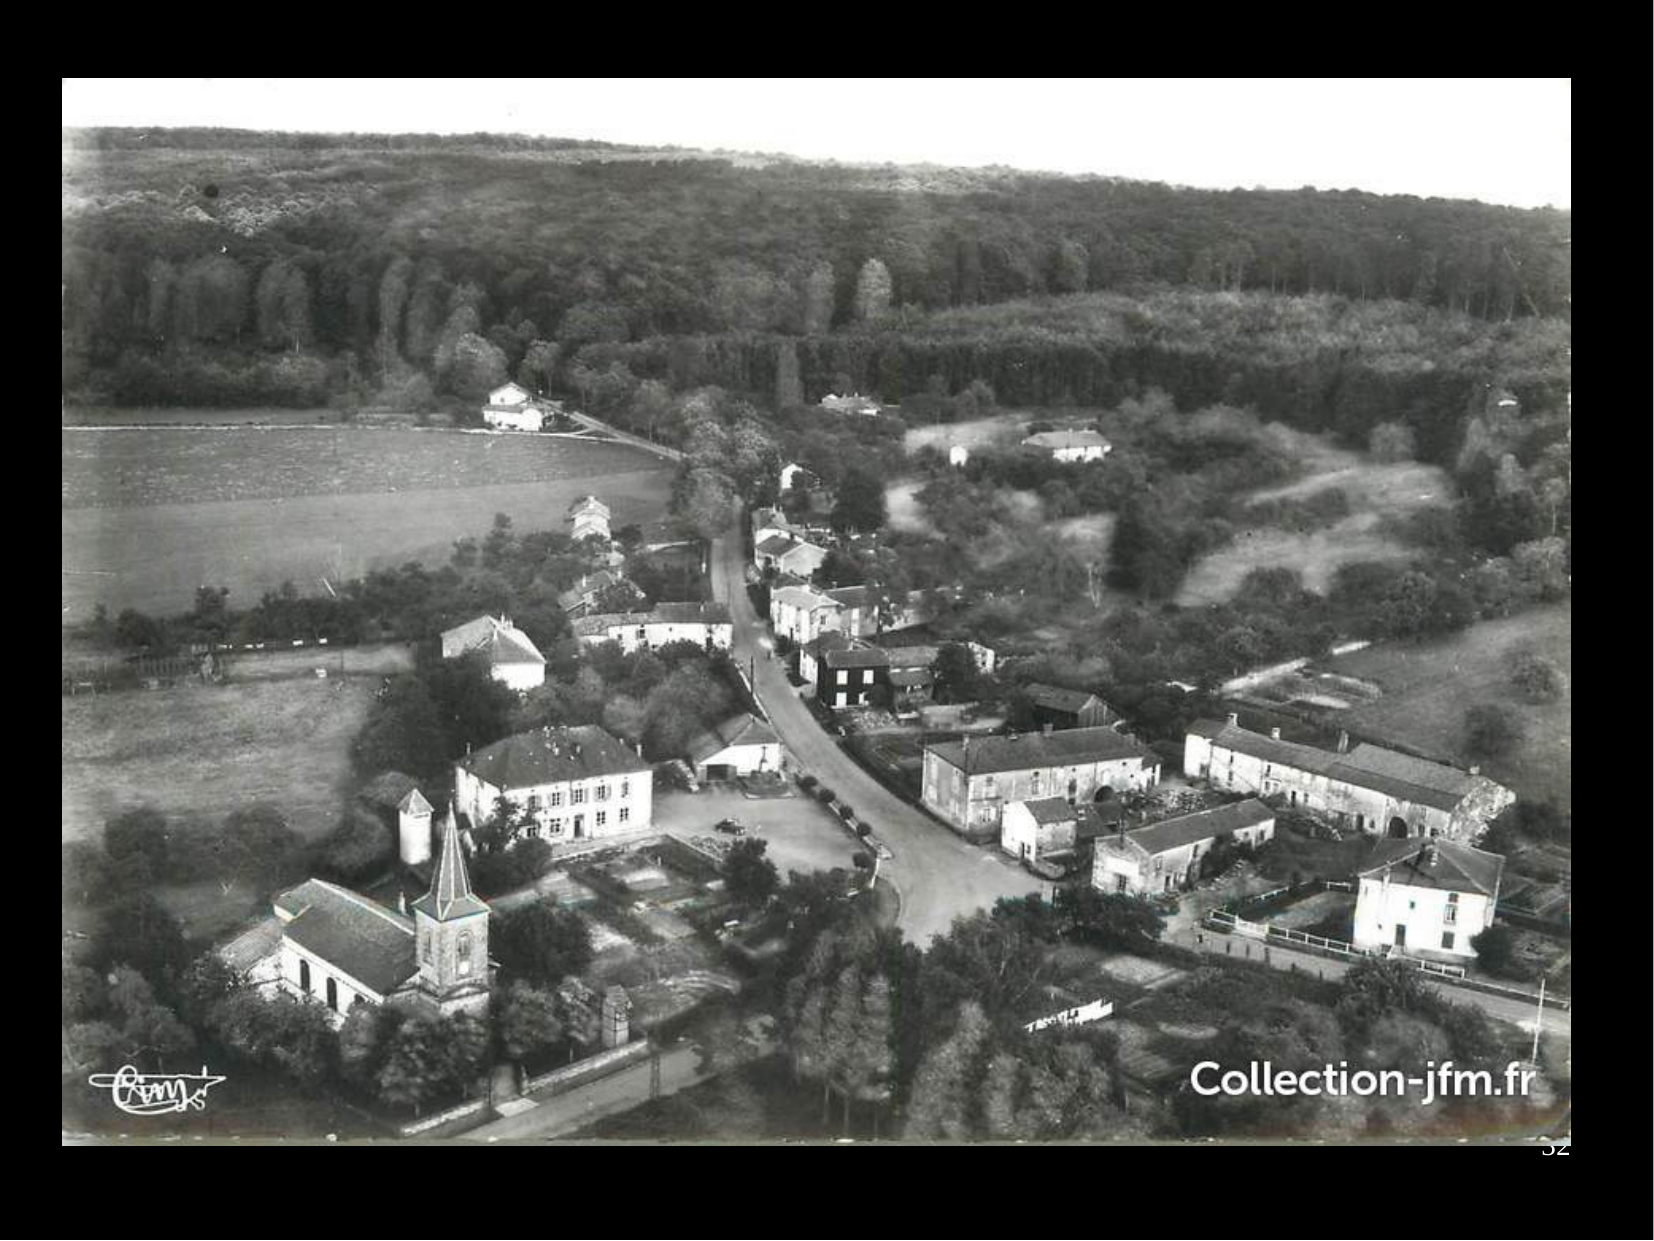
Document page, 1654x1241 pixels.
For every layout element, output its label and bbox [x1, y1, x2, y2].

picture [62, 78, 1571, 1146]
